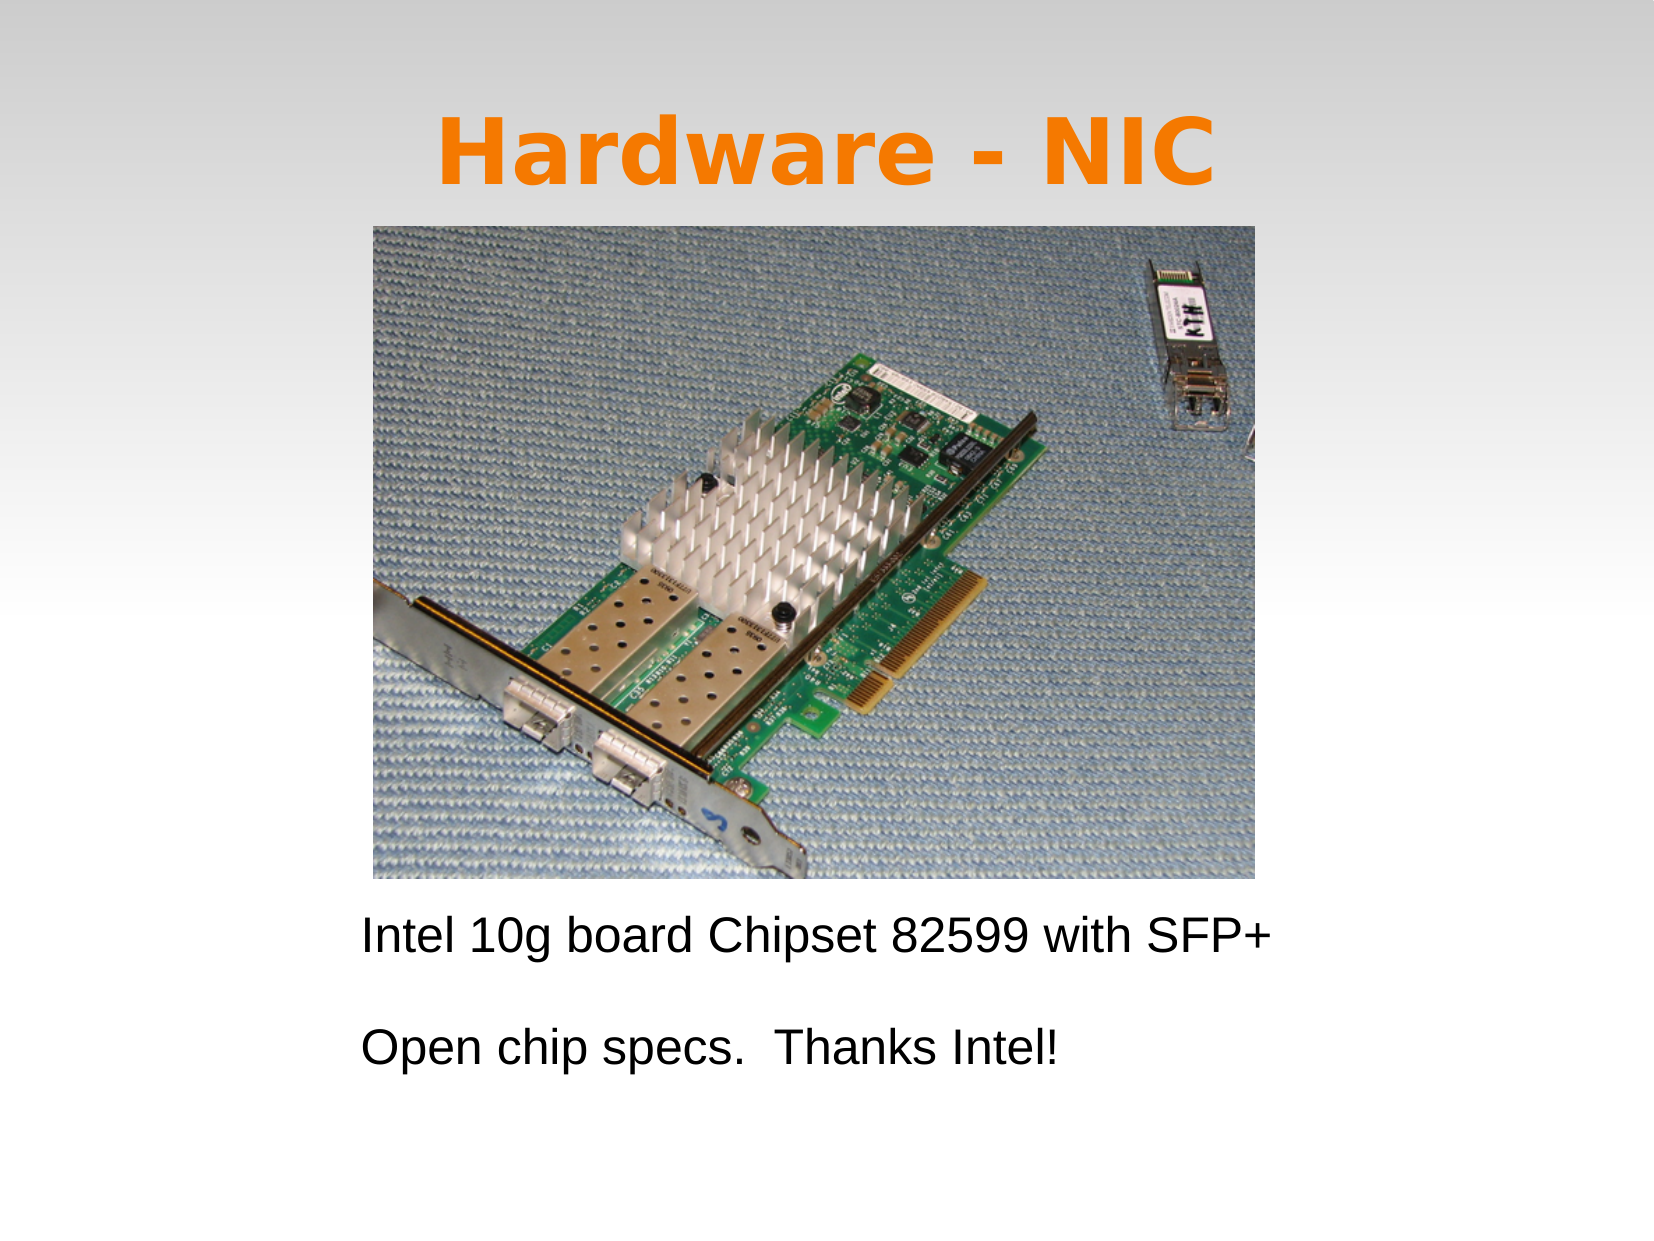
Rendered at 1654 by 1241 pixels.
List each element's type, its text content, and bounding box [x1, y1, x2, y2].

title Hardware - NIC [82, 49, 1571, 257]
picture [373, 226, 1255, 880]
text_box Intel 10g board Chipset 82599 with SFP+ Open chip specs. Thanks Intel! [345, 900, 1285, 1178]
